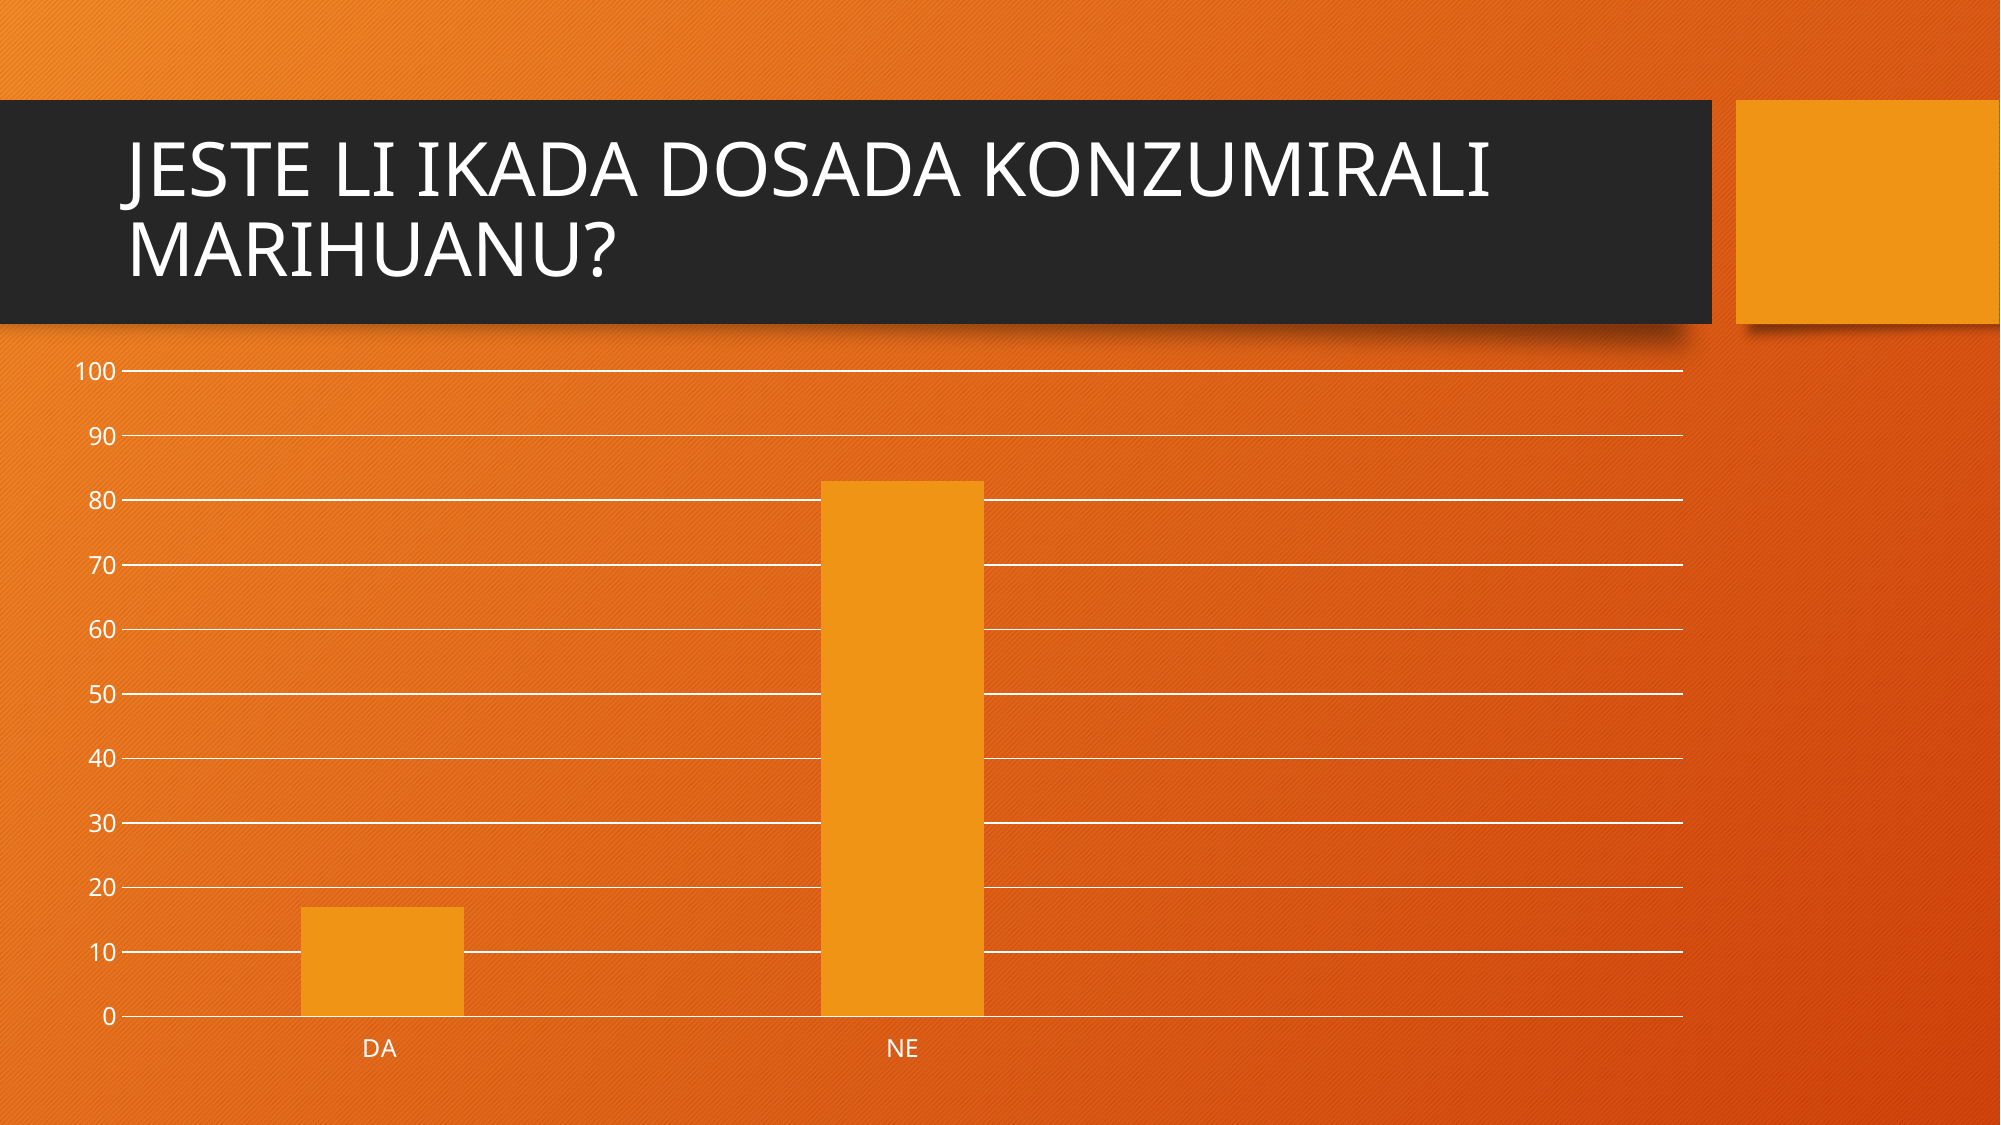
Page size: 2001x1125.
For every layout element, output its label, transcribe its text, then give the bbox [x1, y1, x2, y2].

title JESTE LI IKADA DOSADA KONZUMIRALI MARIHUANU? [111, 123, 1689, 301]
chart [40, 339, 1717, 1081]
